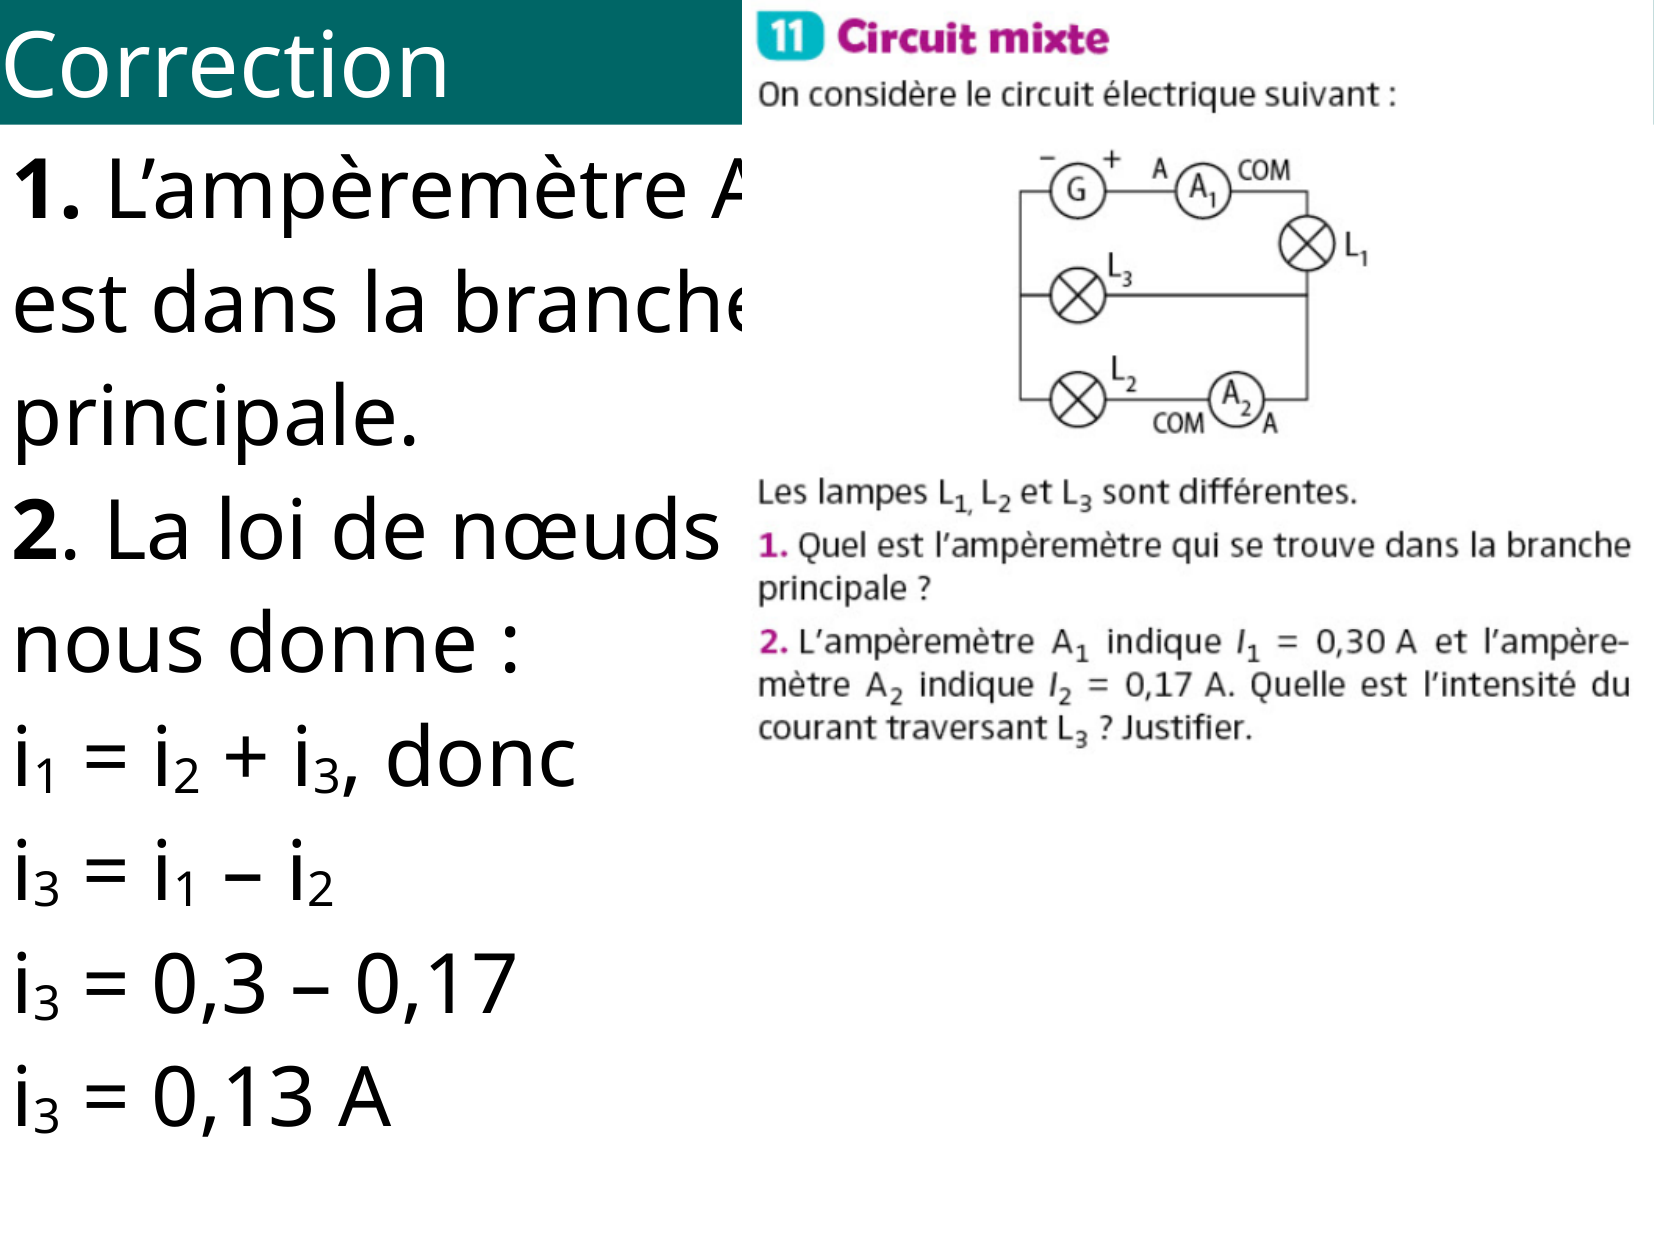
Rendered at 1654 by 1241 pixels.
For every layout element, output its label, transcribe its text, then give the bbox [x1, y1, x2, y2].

subtitle 1. L’ampèremètre A1 est dans la branche principale. 2. La loi de nœuds nous donne : i1 = i2 + i3, donc i3 = i1 – i2 i3 = 0,3 – 0,17 i3 = 0,13 A [11, 129, 1642, 1229]
title Correction [0, 4, 742, 120]
picture [742, 0, 1654, 761]
